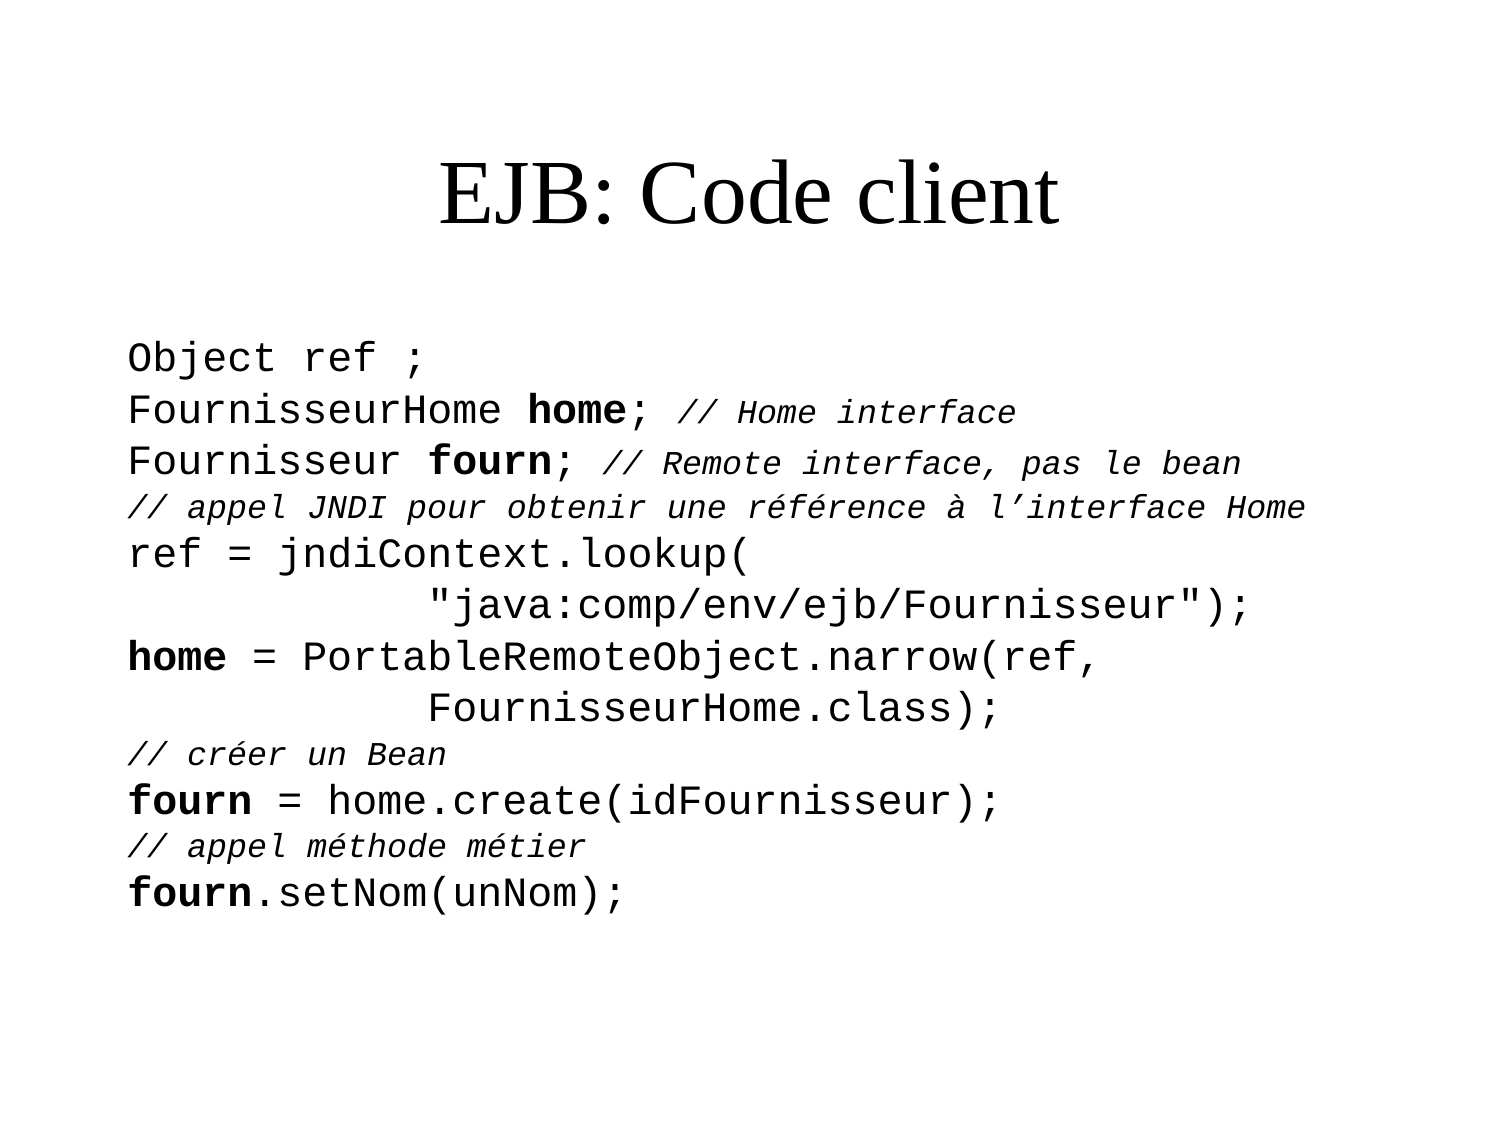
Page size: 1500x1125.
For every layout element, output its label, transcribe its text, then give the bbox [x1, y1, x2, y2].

list Object ref ; FournisseurHome home; // Home interface Fournisseur fourn; // Remote interface, pas le bean // appel JNDI pour obtenir une référence à l’interface Home ref = jndiContext.lookup( "java:comp/env/ejb/Fournisseur"); home = PortableRemoteObject.narrow(ref, FournisseurHome.class); // créer un Bean fourn = home.create(idFournisseur); // appel méthode métier fourn.setNom(unNom); [112, 324, 1388, 1001]
title EJB: Code client [112, 99, 1388, 288]
